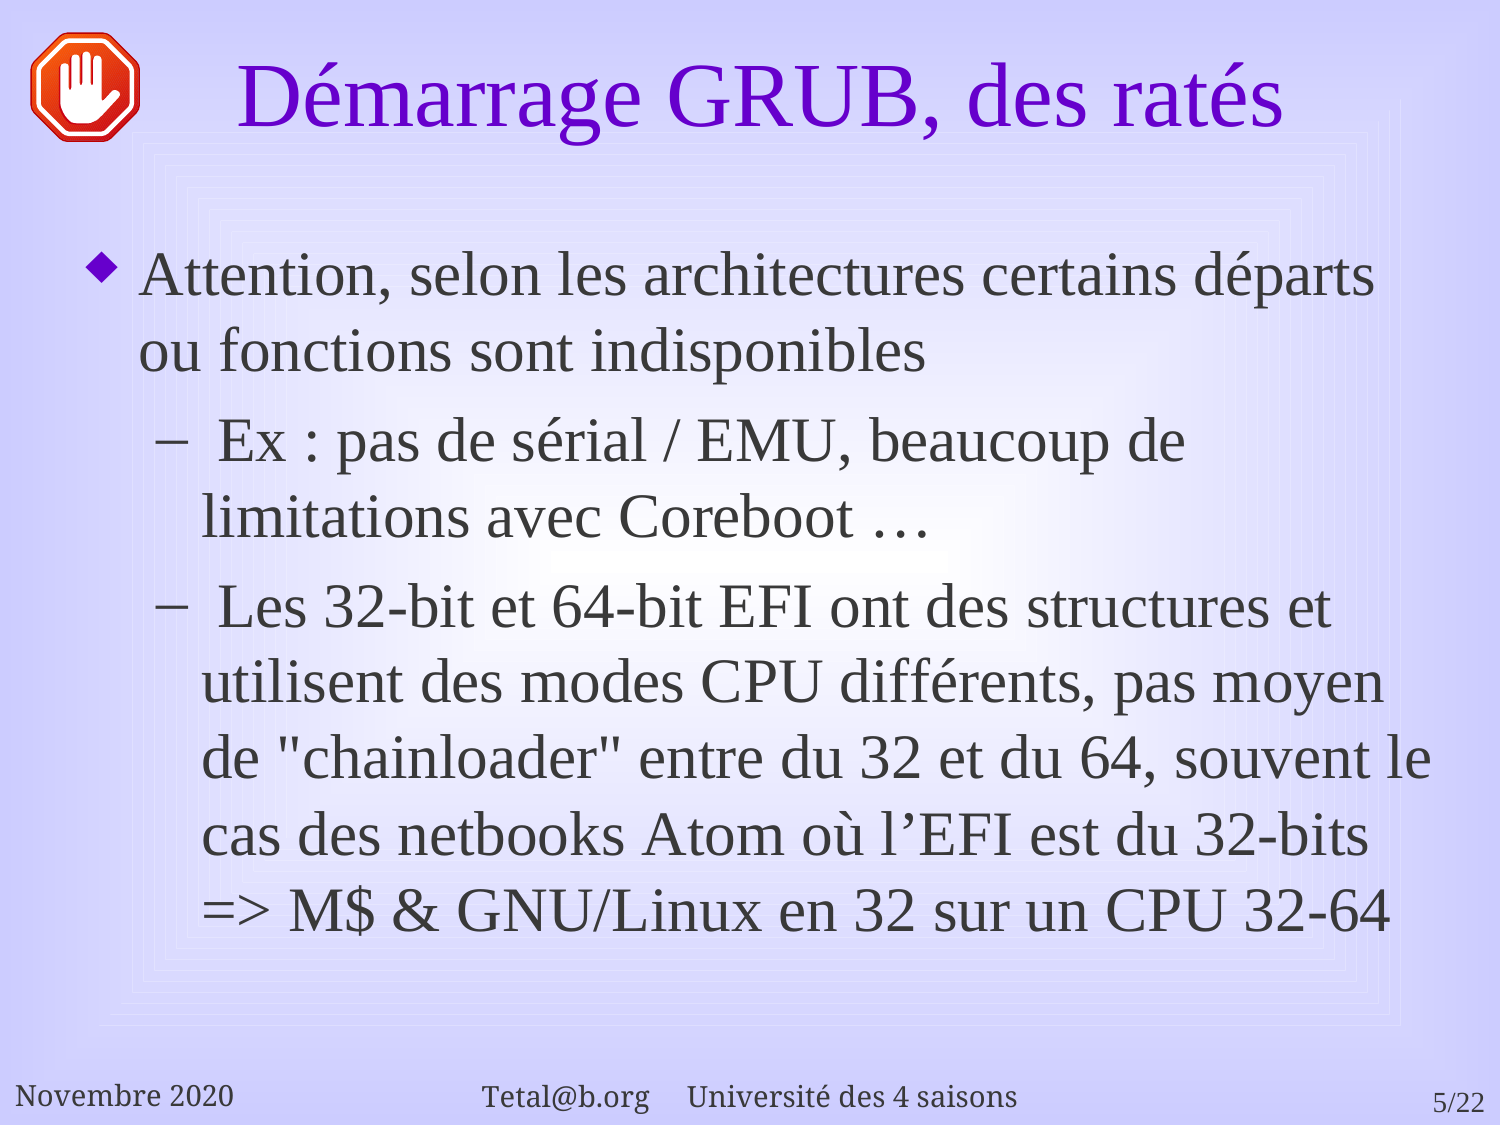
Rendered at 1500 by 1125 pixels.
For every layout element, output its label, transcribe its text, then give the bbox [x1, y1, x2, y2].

title Démarrage GRUB, des ratés [94, 2, 1430, 178]
list Attention, selon les architectures certains départs ou fonctions sont indisponibles Ex : pas de sérial / EMU, beaucoup de limitations avec Coreboot … Les 32-bit et 64-bit EFI ont des structures et utilisent des modes CPU différents, pas moyen de "chainloader" entre du 32 et du 64, souvent le cas des netbooks Atom où l’EFI est du 32-bits => M$ & GNU/Linux en 32 sur un CPU 32-64 [70, 224, 1453, 1016]
picture [0, 2, 168, 171]
